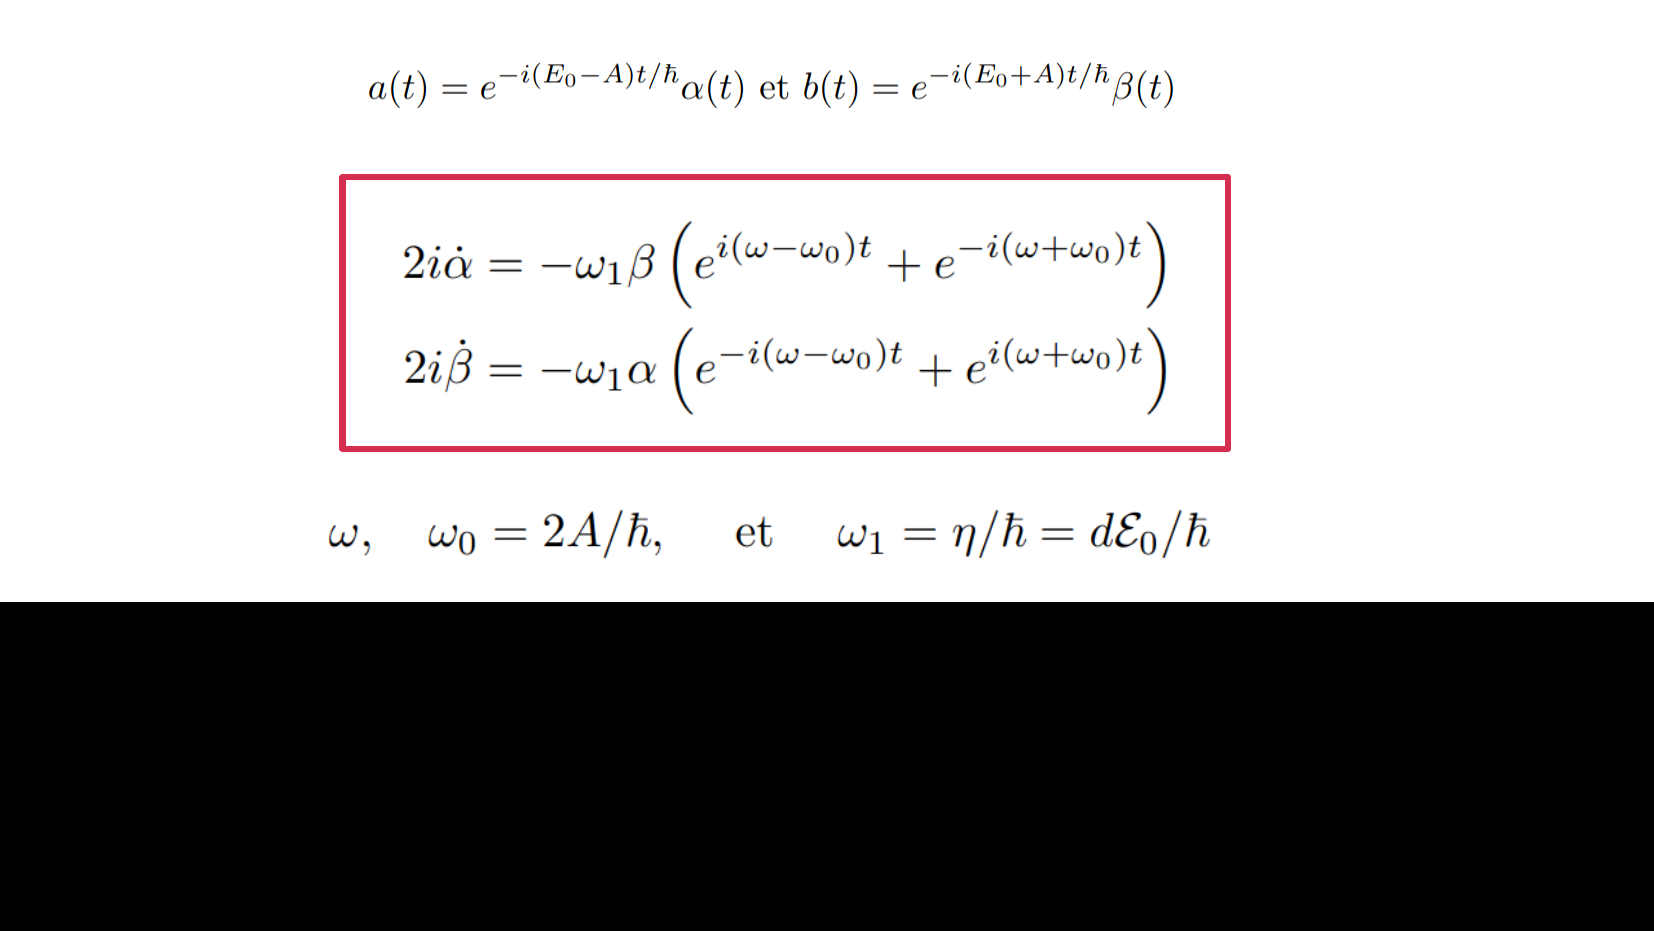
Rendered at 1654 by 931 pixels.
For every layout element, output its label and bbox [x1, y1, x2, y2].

picture [318, 505, 1225, 567]
picture [354, 47, 1193, 125]
text_box [0, 602, 1654, 931]
picture [377, 212, 1193, 437]
